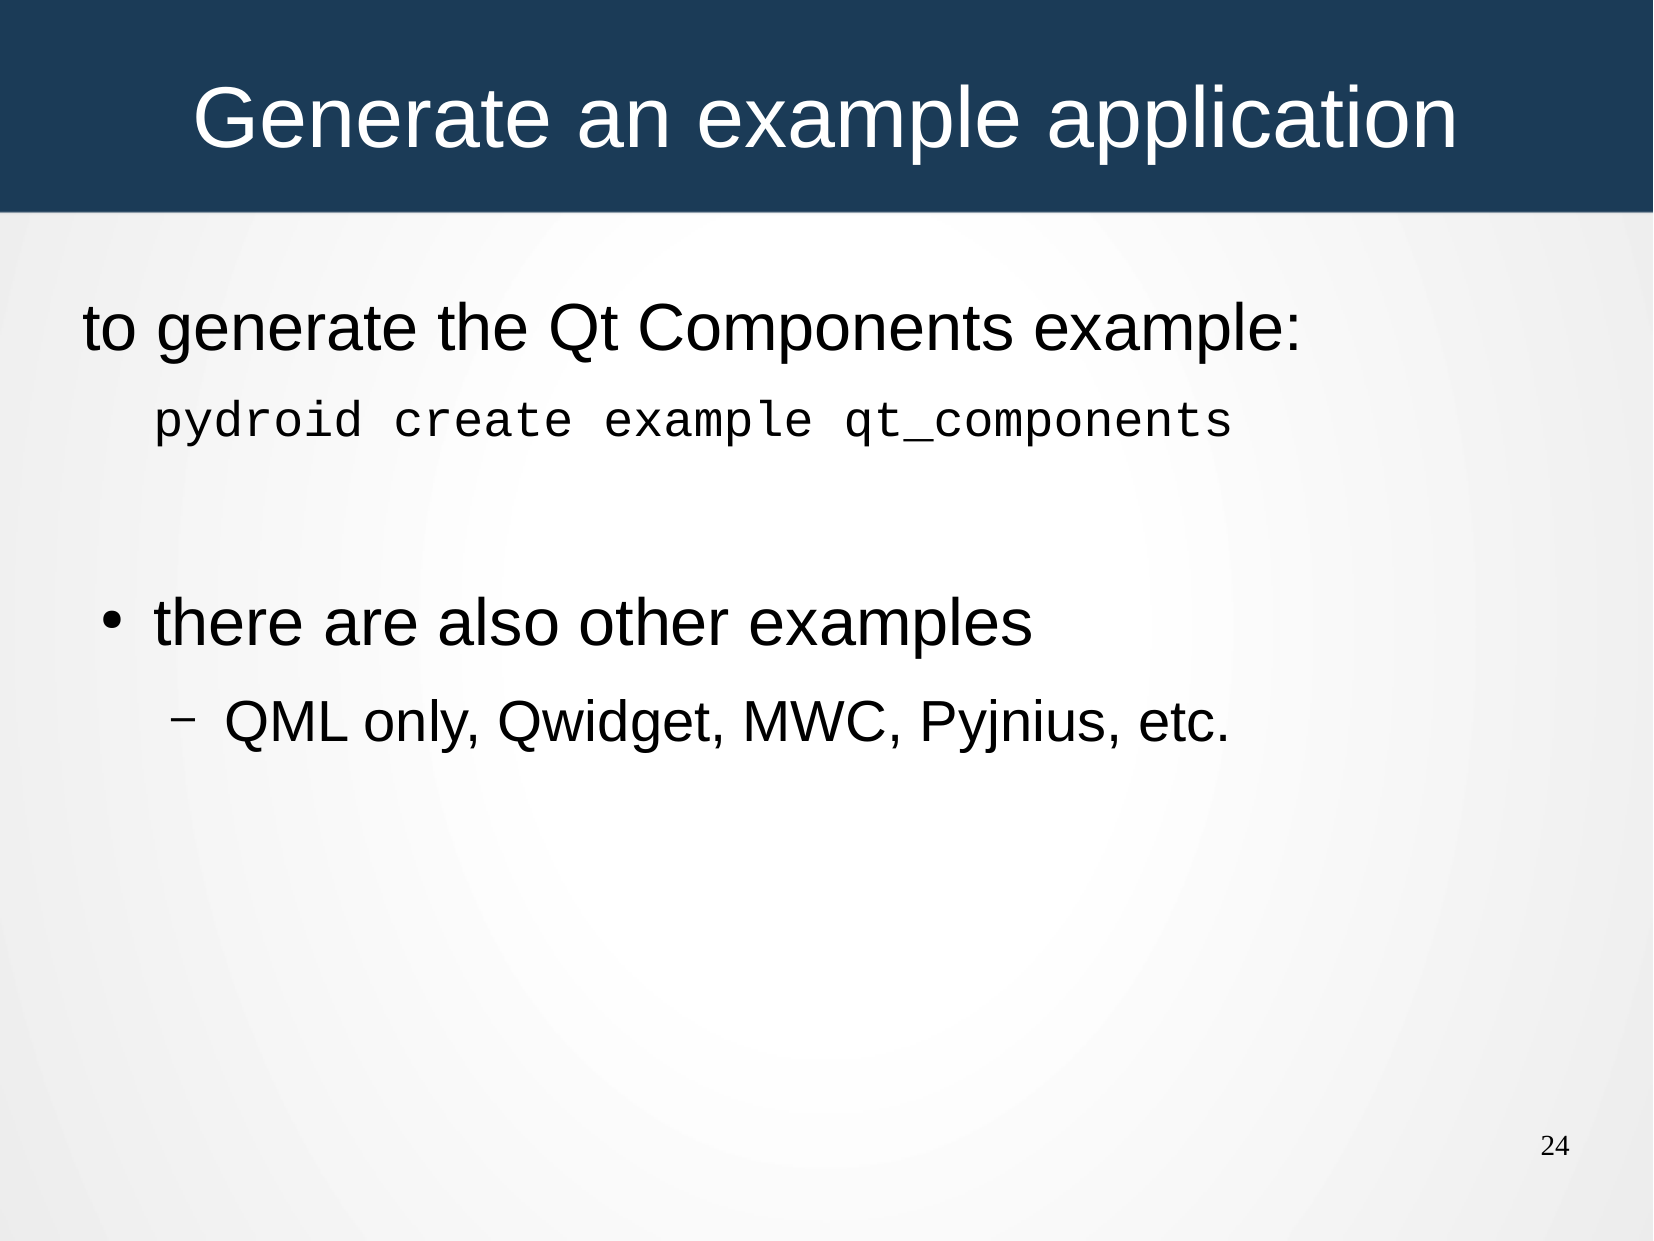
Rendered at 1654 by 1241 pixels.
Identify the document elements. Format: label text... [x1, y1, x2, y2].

picture [0, 0, 1653, 1241]
title Generate an example application [82, 47, 1571, 189]
list to generate the Qt Components example: pydroid create example qt_components there are also other examples QML only, Qwidget, MWC, Pyjnius, etc. [82, 290, 1538, 1010]
